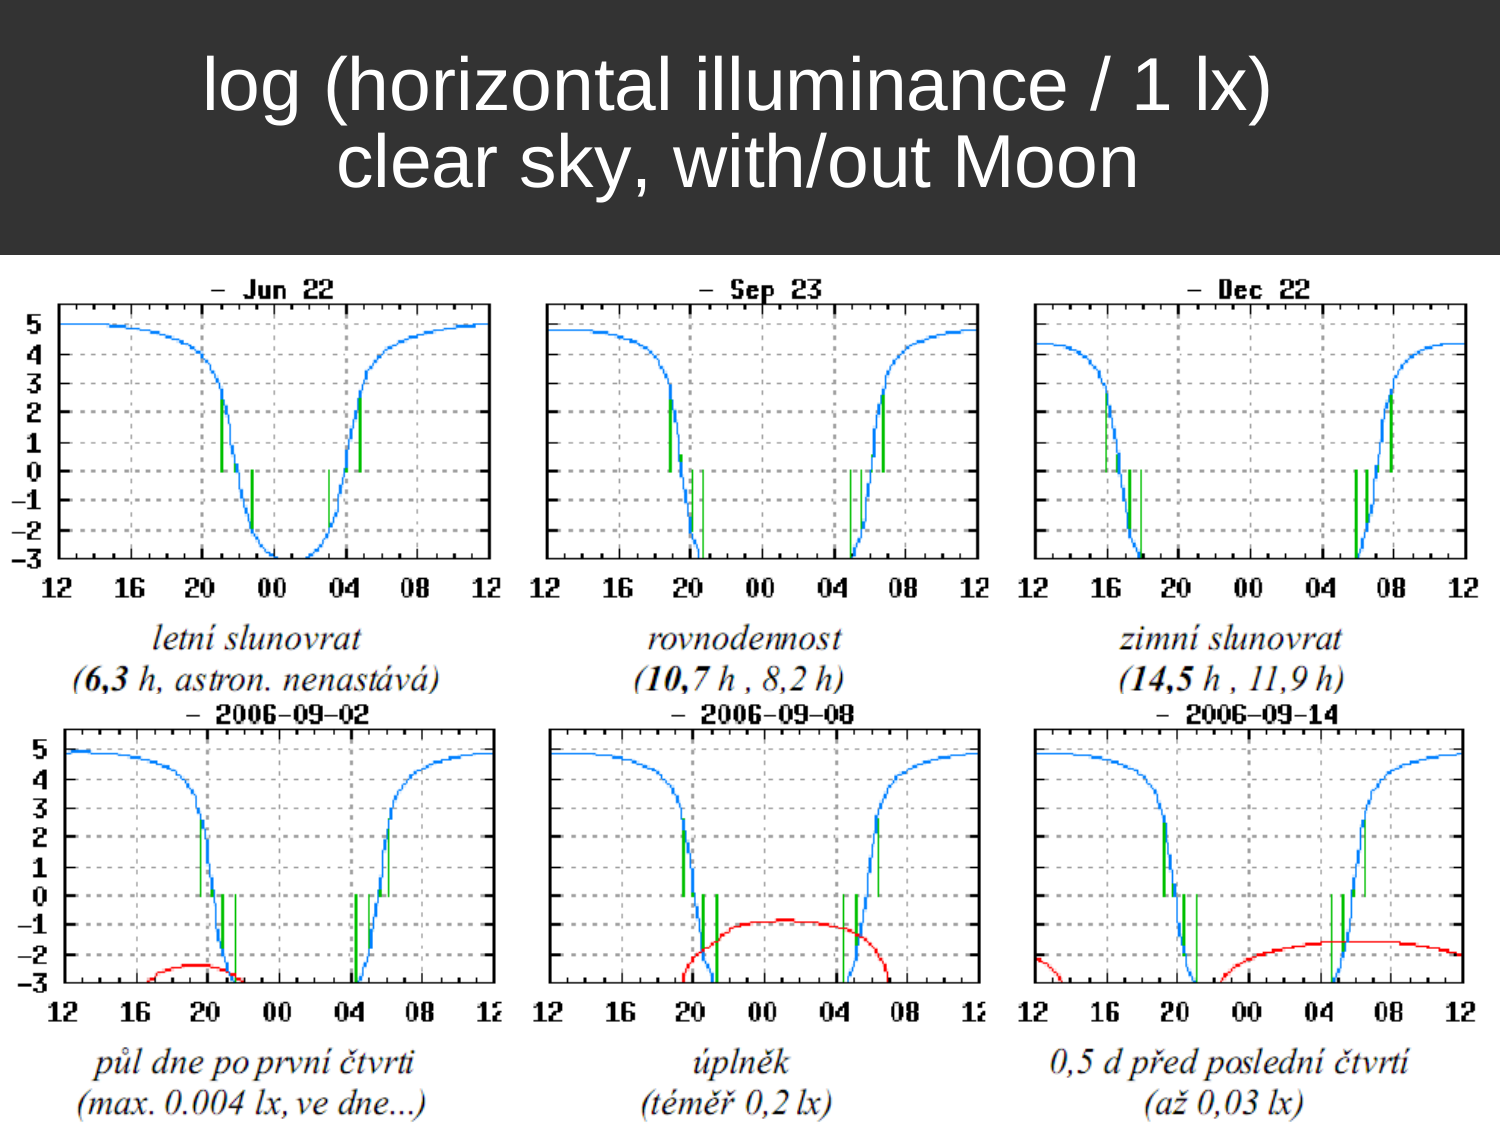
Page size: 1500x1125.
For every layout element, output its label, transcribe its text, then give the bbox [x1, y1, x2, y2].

picture [0, 255, 1500, 1125]
title log (horizontal illuminance / 1 lx) clear sky, with/out Moon [63, 7, 1414, 244]
